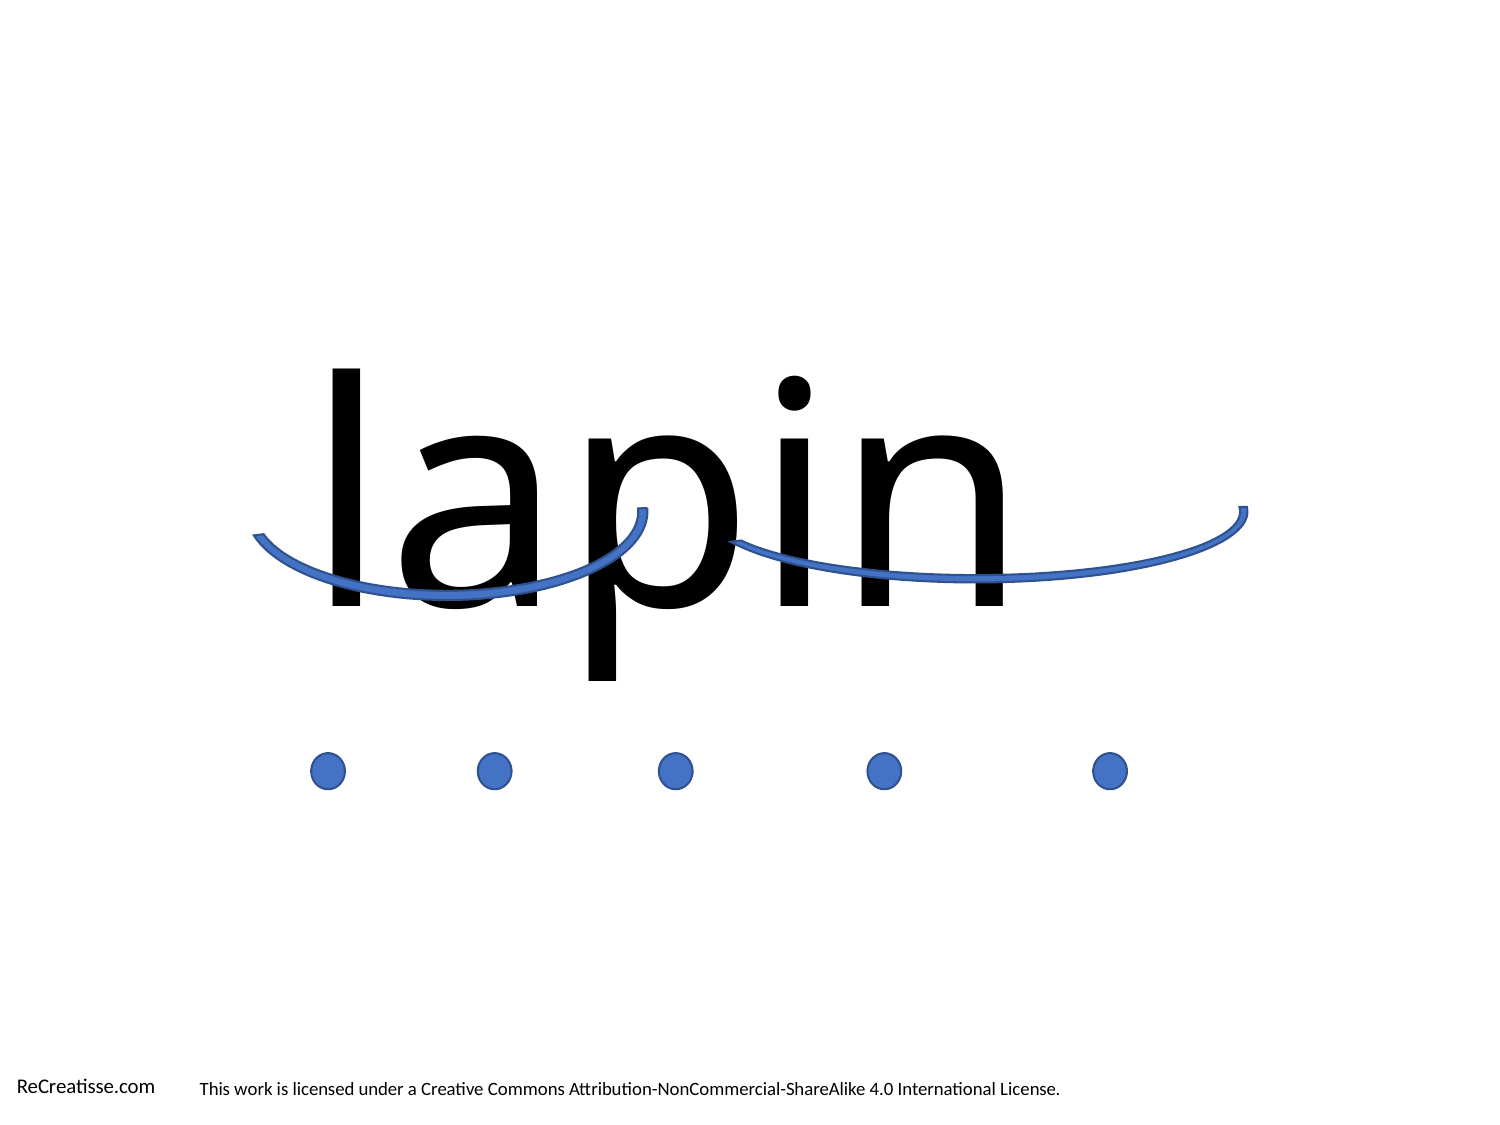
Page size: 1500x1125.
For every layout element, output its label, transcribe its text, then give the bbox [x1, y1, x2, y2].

text_box [311, 753, 345, 790]
text_box lapin [292, 569, 589, 677]
text_box lapin [614, 545, 1044, 677]
text_box [867, 753, 902, 790]
text_box lapin [889, 459, 976, 575]
text_box [1093, 753, 1127, 790]
text_box lapin [616, 459, 709, 586]
text_box [253, 508, 648, 601]
text_box [477, 753, 512, 790]
text_box ReCreatisse.com [2, 1065, 170, 1105]
text_box lapin [292, 286, 1044, 589]
text_box [658, 753, 693, 790]
text_box [730, 506, 1248, 583]
text_box lapin [430, 524, 510, 587]
text_box This work is licensed under a Creative Commons Attribution-NonCommercial-ShareAlike 4.0 International License. [185, 1069, 1182, 1107]
